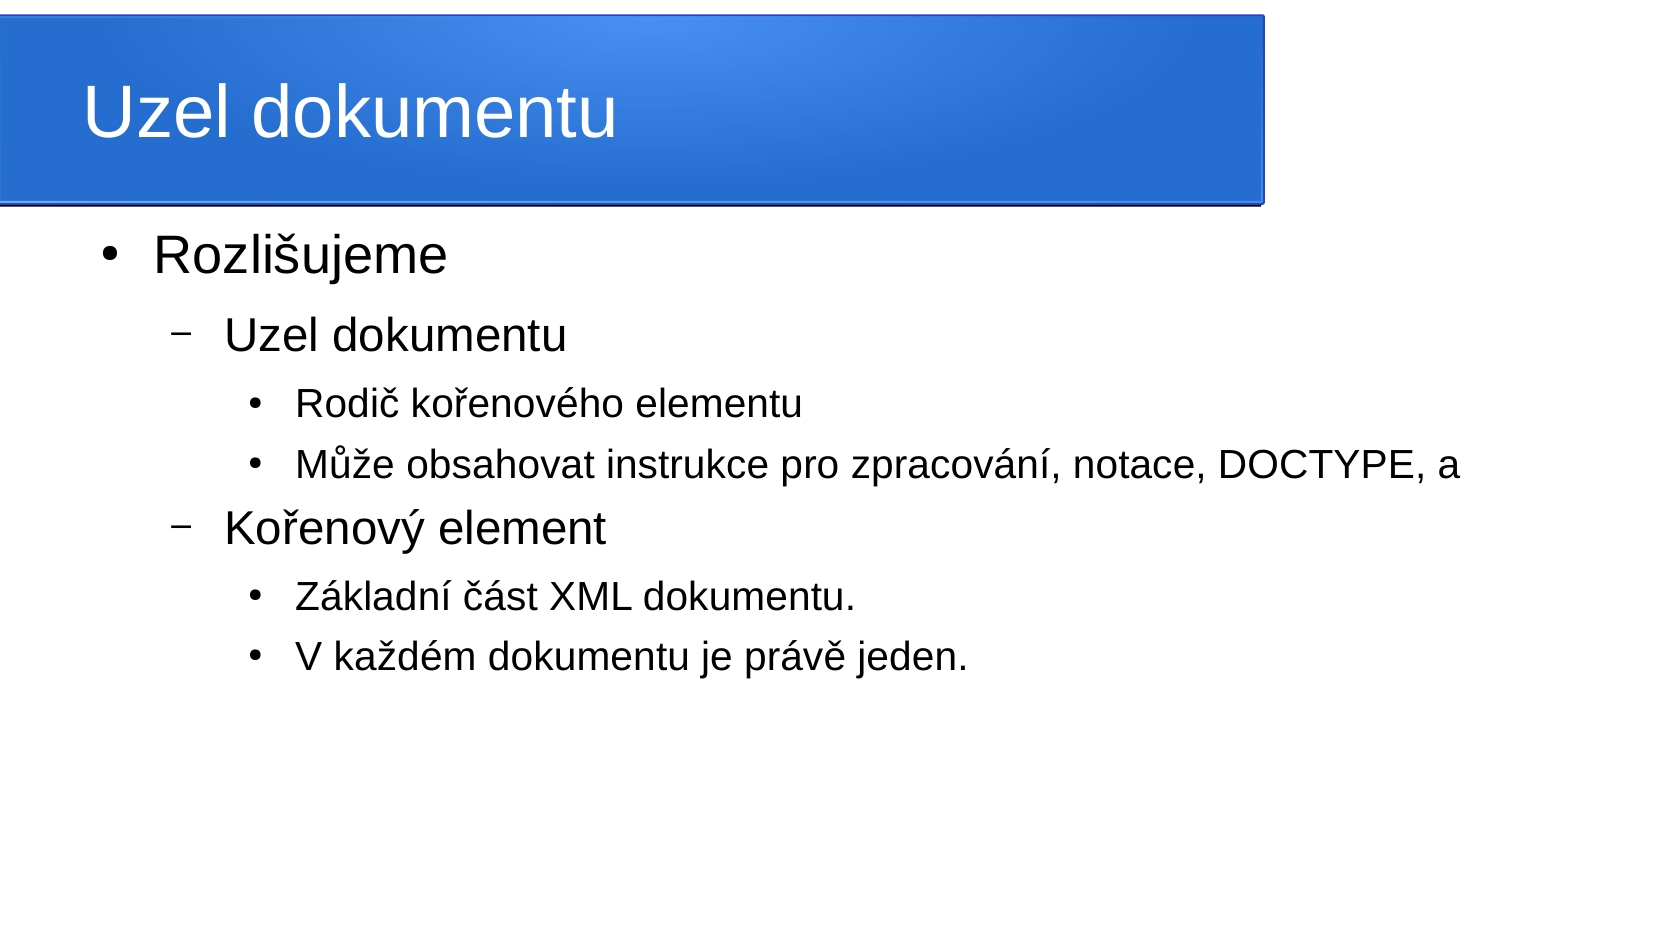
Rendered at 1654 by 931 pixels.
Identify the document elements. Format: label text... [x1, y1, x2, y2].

list Rozlišujeme Uzel dokumentu Rodič kořenového elementu Může obsahovat instrukce pro zpracování, notace, DOCTYPE, a Kořenový element Základní část XML dokumentu. V každém dokumentu je právě jeden. [82, 224, 1571, 764]
title Uzel dokumentu [82, 35, 1235, 189]
